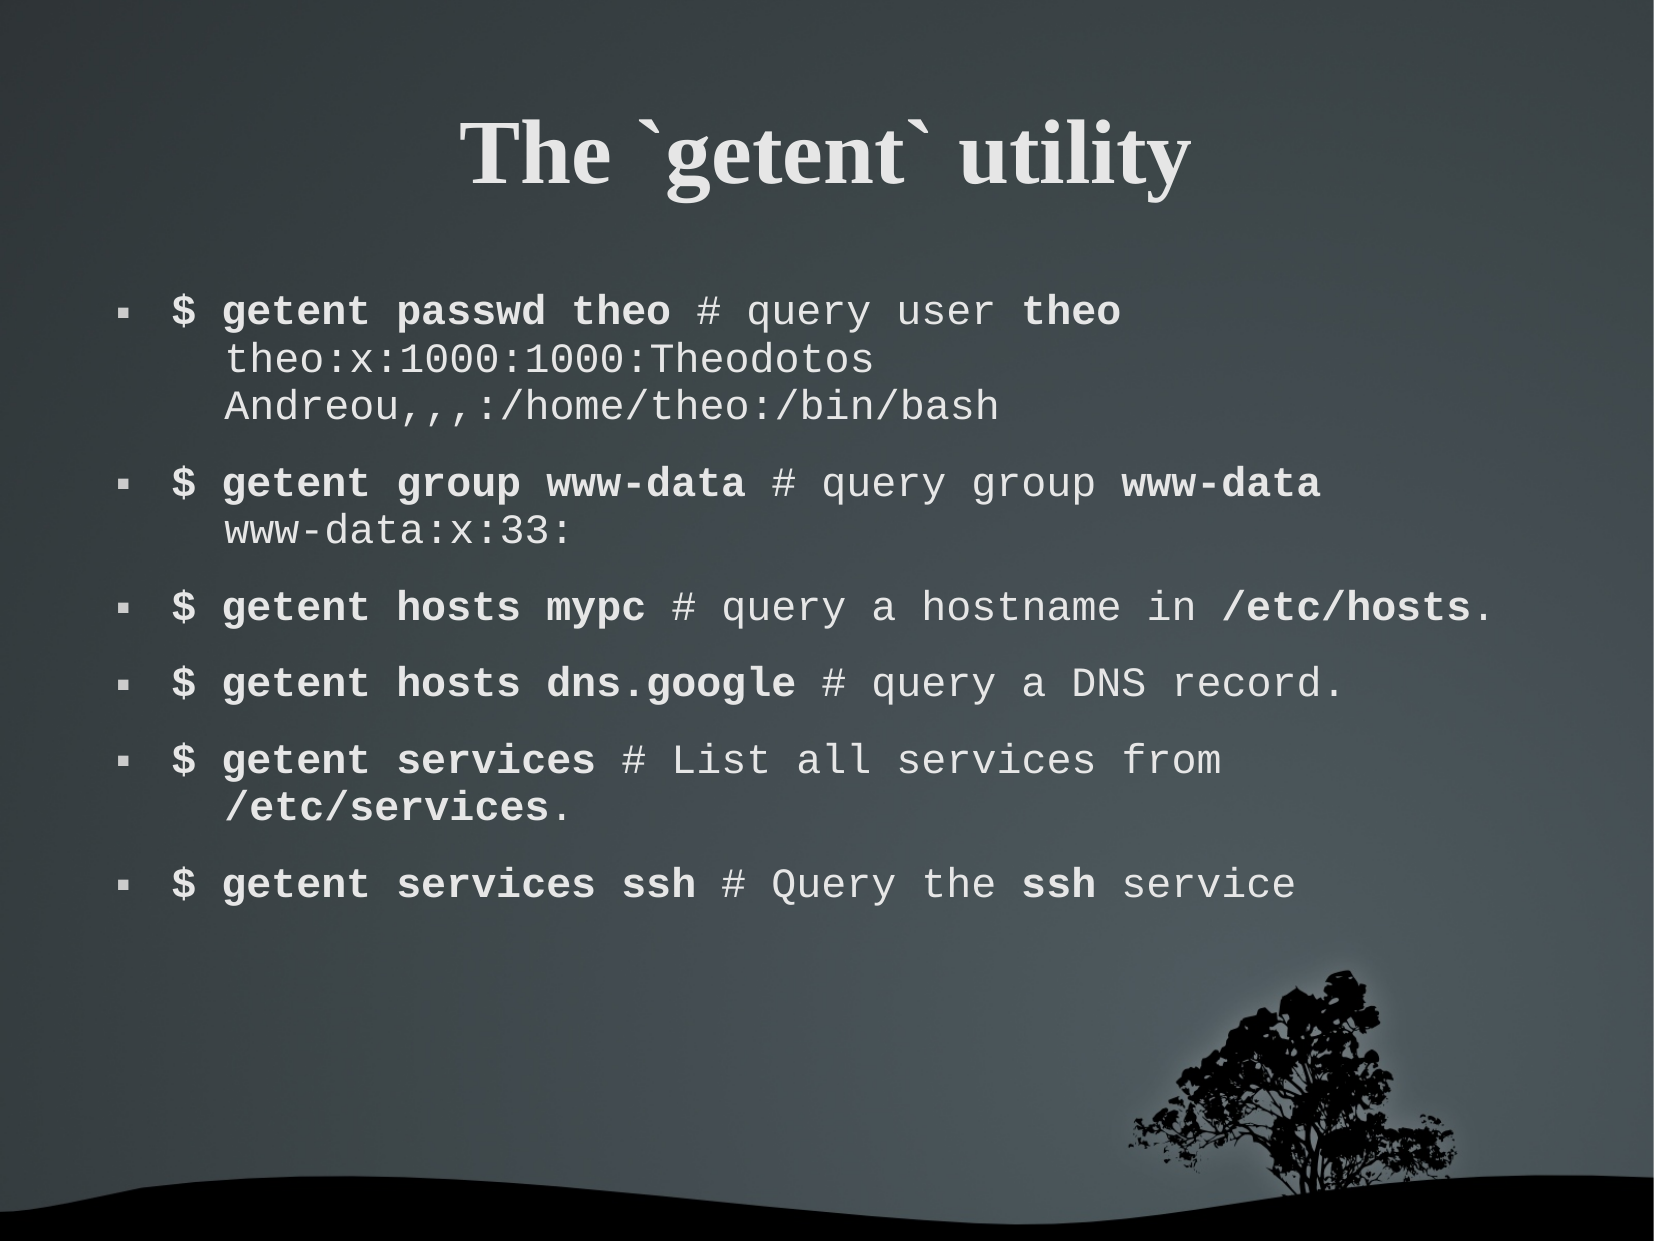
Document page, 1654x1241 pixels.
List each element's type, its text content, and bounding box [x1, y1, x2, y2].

list $ getent passwd theo # query user theo theo:x:1000:1000:Theodotos Andreou,,,:/home/theo:/bin/bash $ getent group www-data # query group www-data www-data:x:33: $ getent hosts mypc # query a hostname in /etc/hosts. $ getent hosts dns.google # query a DNS record. $ getent services # List all services from /etc/services. $ getent services ssh # Query the ssh service [82, 290, 1571, 1109]
title The `getent` utility [82, 49, 1571, 257]
picture [0, 0, 1654, 1241]
